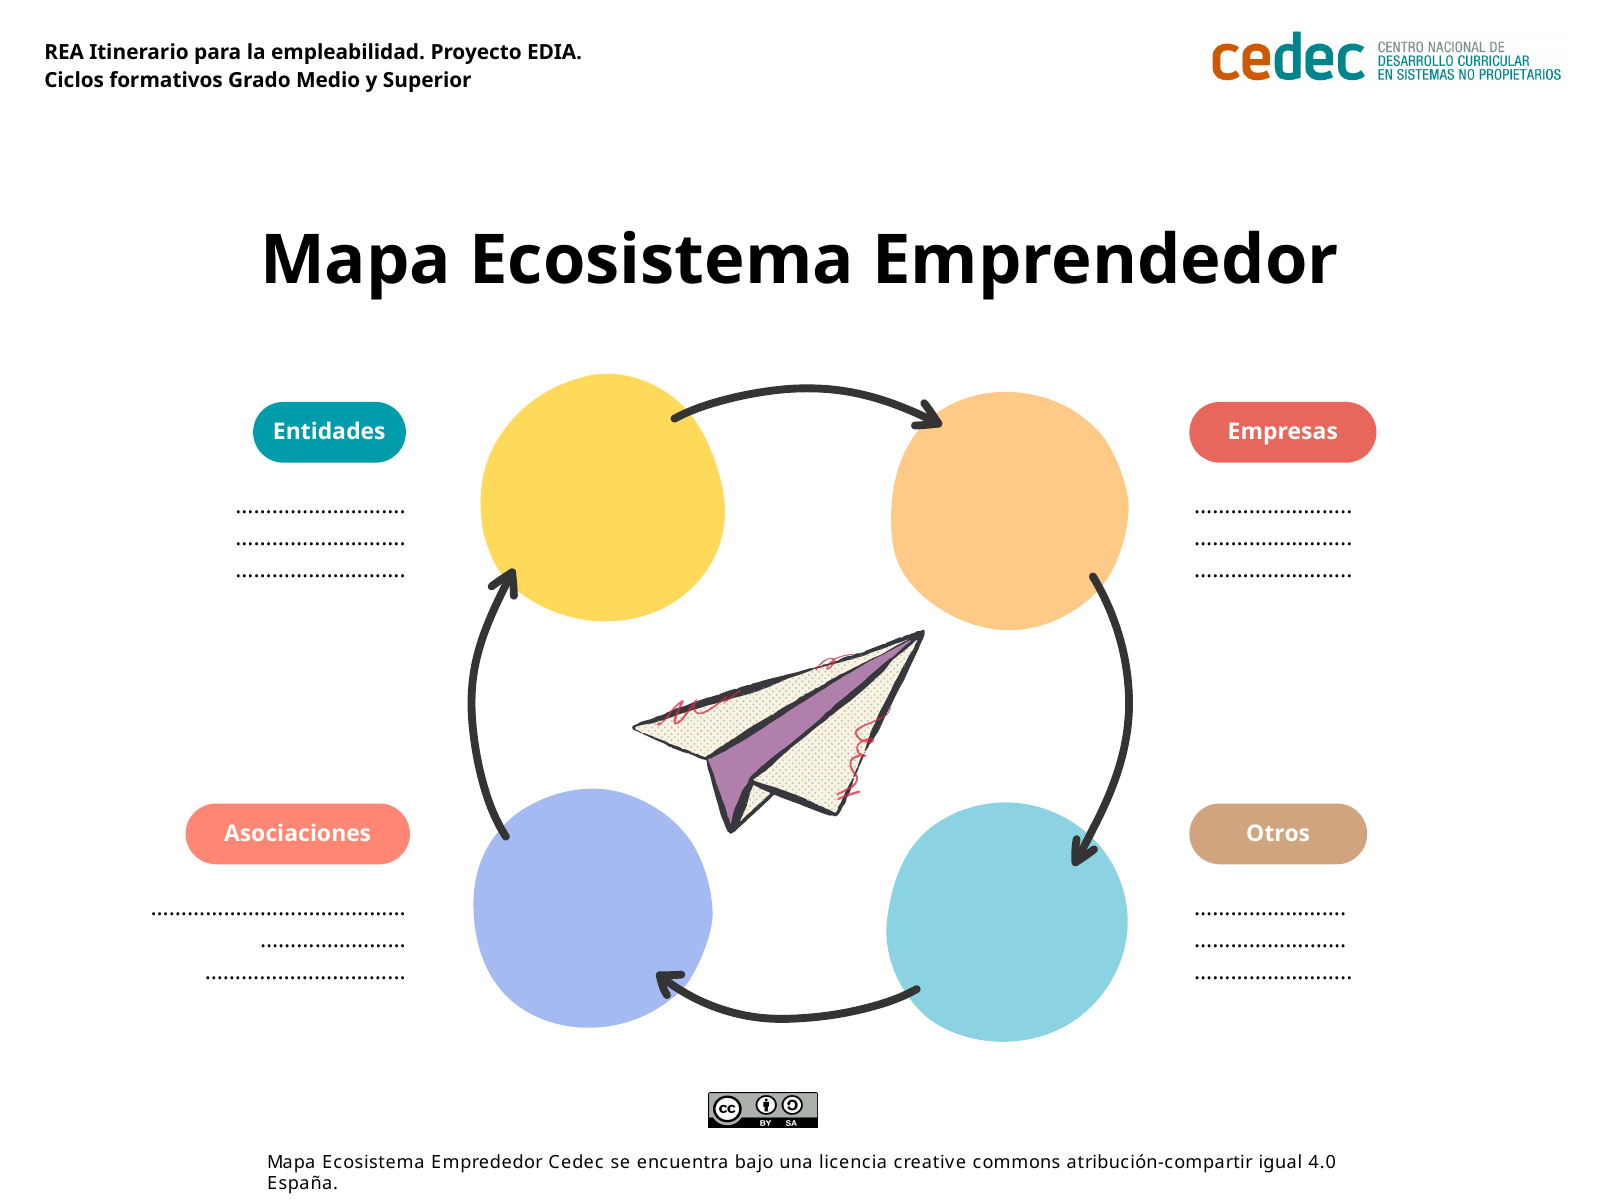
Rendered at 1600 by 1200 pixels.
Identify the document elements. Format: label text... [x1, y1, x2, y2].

chart [265, 1151, 1359, 1200]
text_box ………………………………………………………… …………………………... [132, 887, 406, 1017]
picture [708, 1092, 818, 1128]
text_box Entidades [253, 393, 406, 463]
text_box Mapa Ecosistema Emprendedor [203, 200, 1397, 297]
picture [1210, 29, 1569, 89]
text_box ……………………. ……………….…… …………………….. [1194, 888, 1445, 985]
text_box Otros [1189, 795, 1368, 865]
text_box Asociaciones [185, 795, 410, 865]
text_box [466, 367, 1134, 1048]
text_box ………………………. ………………………. ………………………. [155, 486, 406, 583]
text_box Empresas [1189, 393, 1377, 463]
text_box REA Itinerario para la empleabilidad. Proyecto EDIA. Ciclos formativos Grado Medio y Superior [29, 29, 680, 103]
text_box …………………….. …………………….. …………………….. [1194, 486, 1468, 583]
